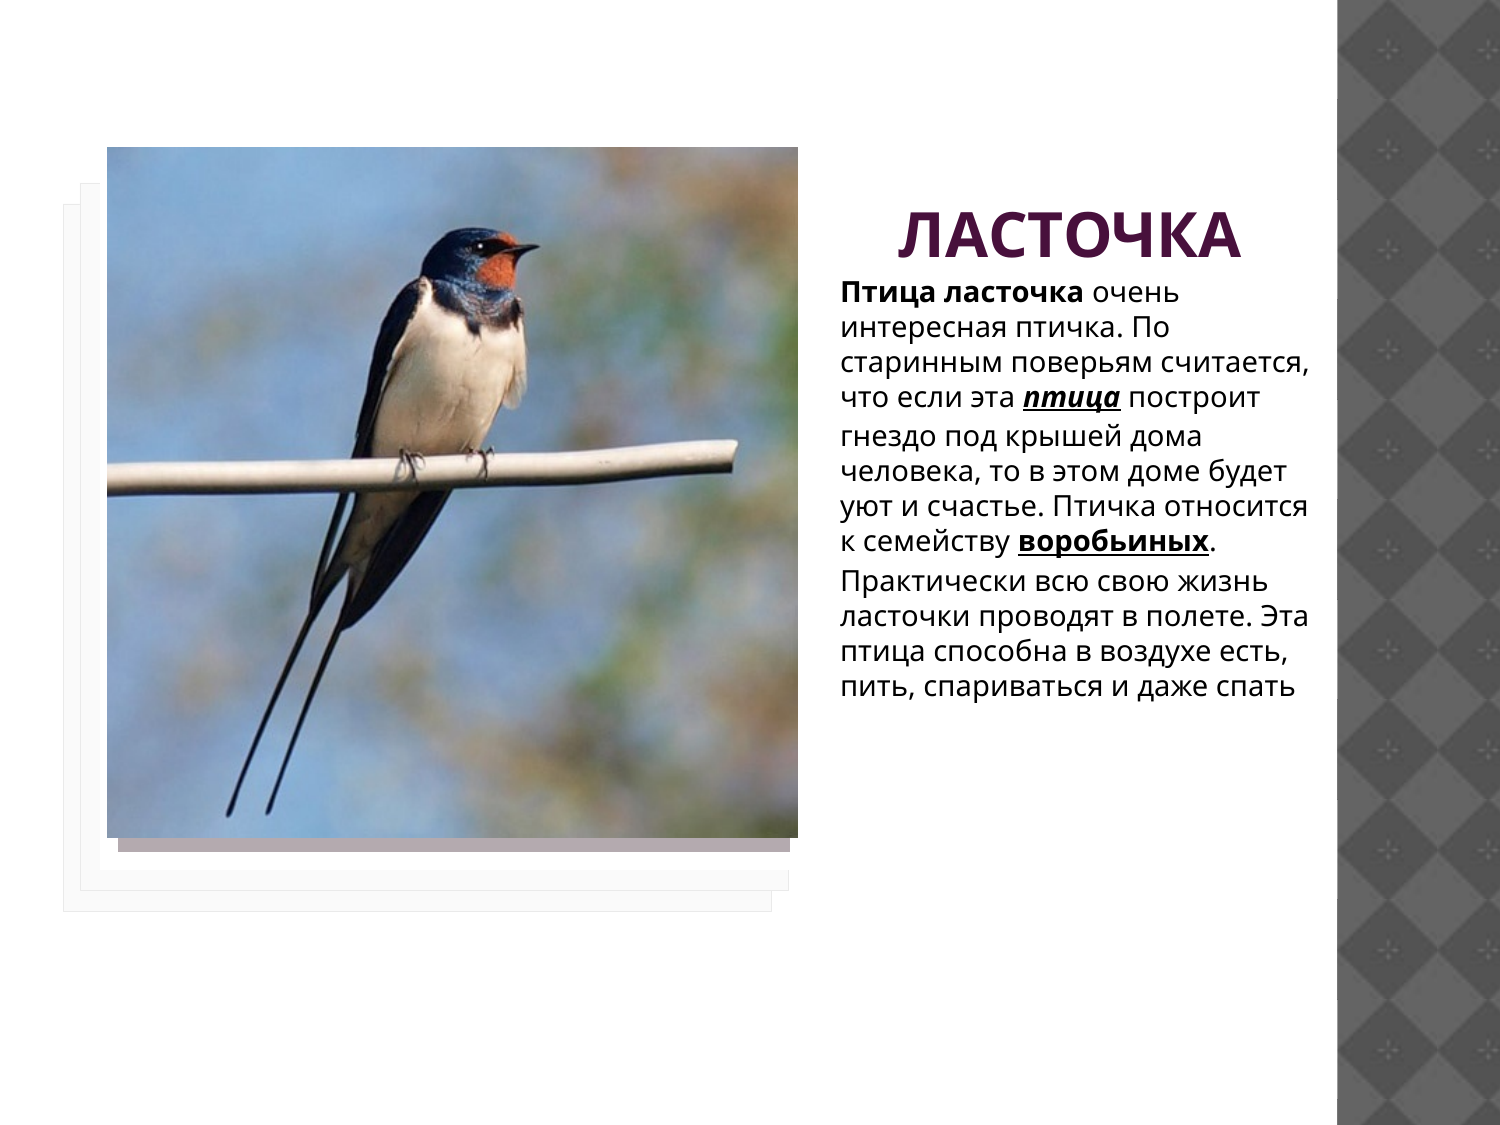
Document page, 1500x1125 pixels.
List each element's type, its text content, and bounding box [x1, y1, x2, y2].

picture [1337, 0, 1500, 1125]
picture [107, 147, 798, 838]
text_box Птица ласточка очень интересная птичка. По старинным поверьям считается, что если эта птица построит гнездо под крышей дома человека, то в этом доме будет уют и счастье. Птичка относится к семейству воробьиных. Практически всю свою жизнь ласточки проводят в полете. Эта птица способна в воздухе есть, пить, спариваться и даже спать [825, 265, 1329, 938]
text_box ЛАСТОЧКА [883, 187, 1447, 525]
